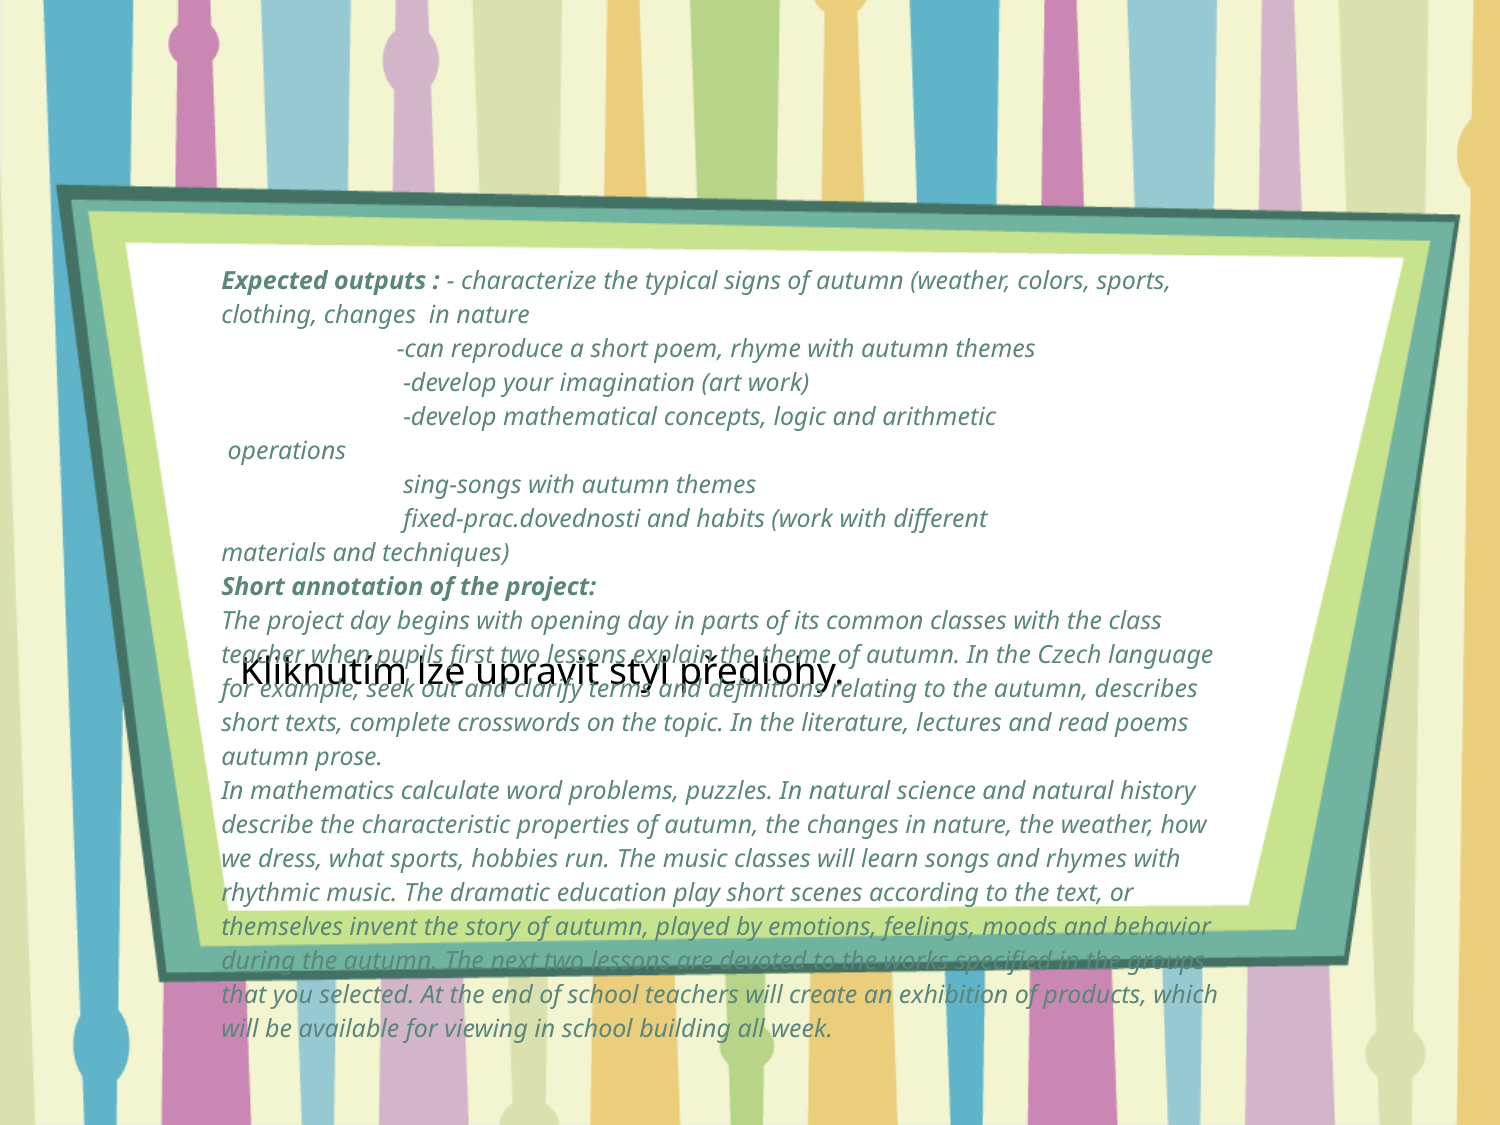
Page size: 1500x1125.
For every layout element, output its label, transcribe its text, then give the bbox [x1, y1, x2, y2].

picture [0, 0, 1500, 1125]
text_box Expected outputs : - characterize the typical signs of autumn (weather, colors, sports, clothing, changes in nature -can reproduce a short poem, rhyme with autumn themes -develop your imagination (art work) -develop mathematical concepts, logic and arithmetic operations sing-songs with autumn themes fixed-prac.dovednosti and habits (work with different materials and techniques) Short annotation of the project: The project day begins with opening day in parts of its common classes with the class teacher when pupils first two lessons explain the theme of autumn. In the Czech language for example, seek out and clarify terms and definitions relating to the autumn, describes short texts, complete crosswords on the topic. In the literature, lectures and read poems autumn prose. In mathematics calculate word problems, puzzles. In natural science and natural history describe the characteristic properties of autumn, the changes in nature, the weather, how we dress, what sports, hobbies run. The music classes will learn songs and rhymes with rhythmic music. The dramatic education play short scenes according to the text, or themselves invent the story of autumn, played by emotions, feelings, moods and behavior during the autumn. The next two lessons are devoted to the works specified in the groups that you selected. At the end of school teachers will create an exhibition of products, which will be available for viewing in school building all week. [206, 255, 1257, 894]
